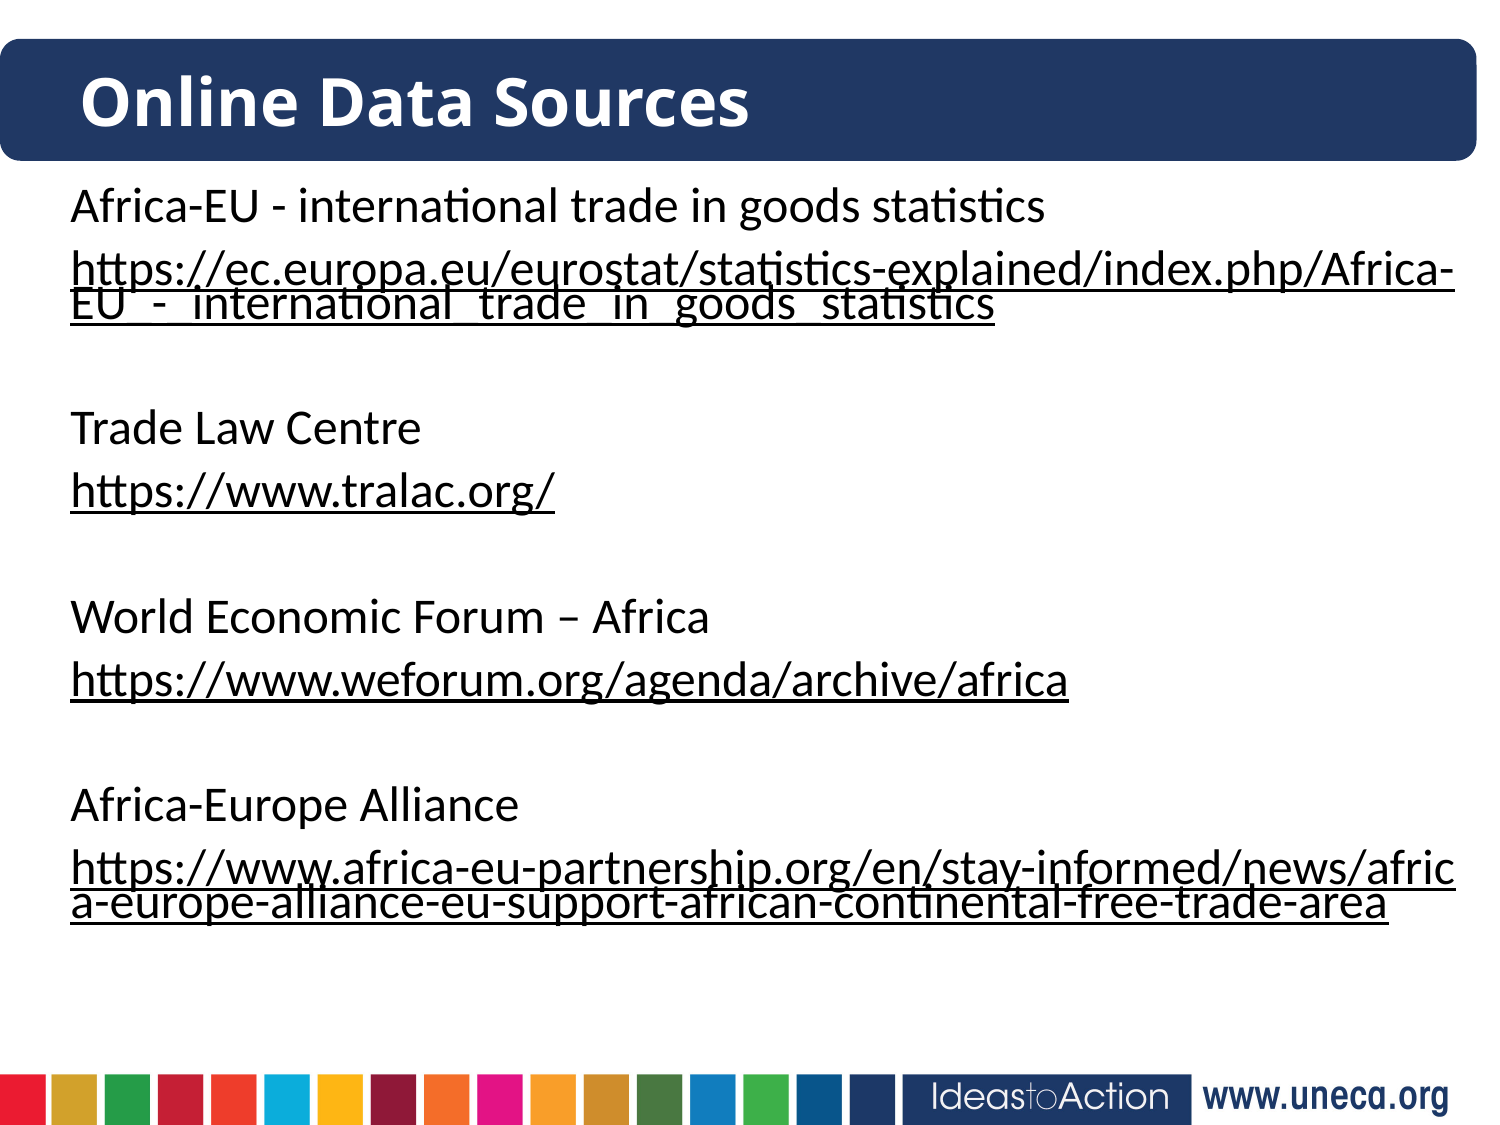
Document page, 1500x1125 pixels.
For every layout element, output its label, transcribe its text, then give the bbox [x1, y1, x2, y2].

text_box Online Data Sources [0, 38, 1477, 161]
list Africa-EU - international trade in goods statistics https://ec.europa.eu/eurostat/statistics-explained/index.php/Africa-EU_-_international_trade_in_goods_statistics Trade Law Centre https://www.tralac.org/ World Economic Forum – Africa https://www.weforum.org/agenda/archive/africa Africa-Europe Alliance https://www.africa-eu-partnership.org/en/stay-informed/news/africa-europe-alliance-eu-support-african-continental-free-trade-area [55, 181, 1477, 1014]
